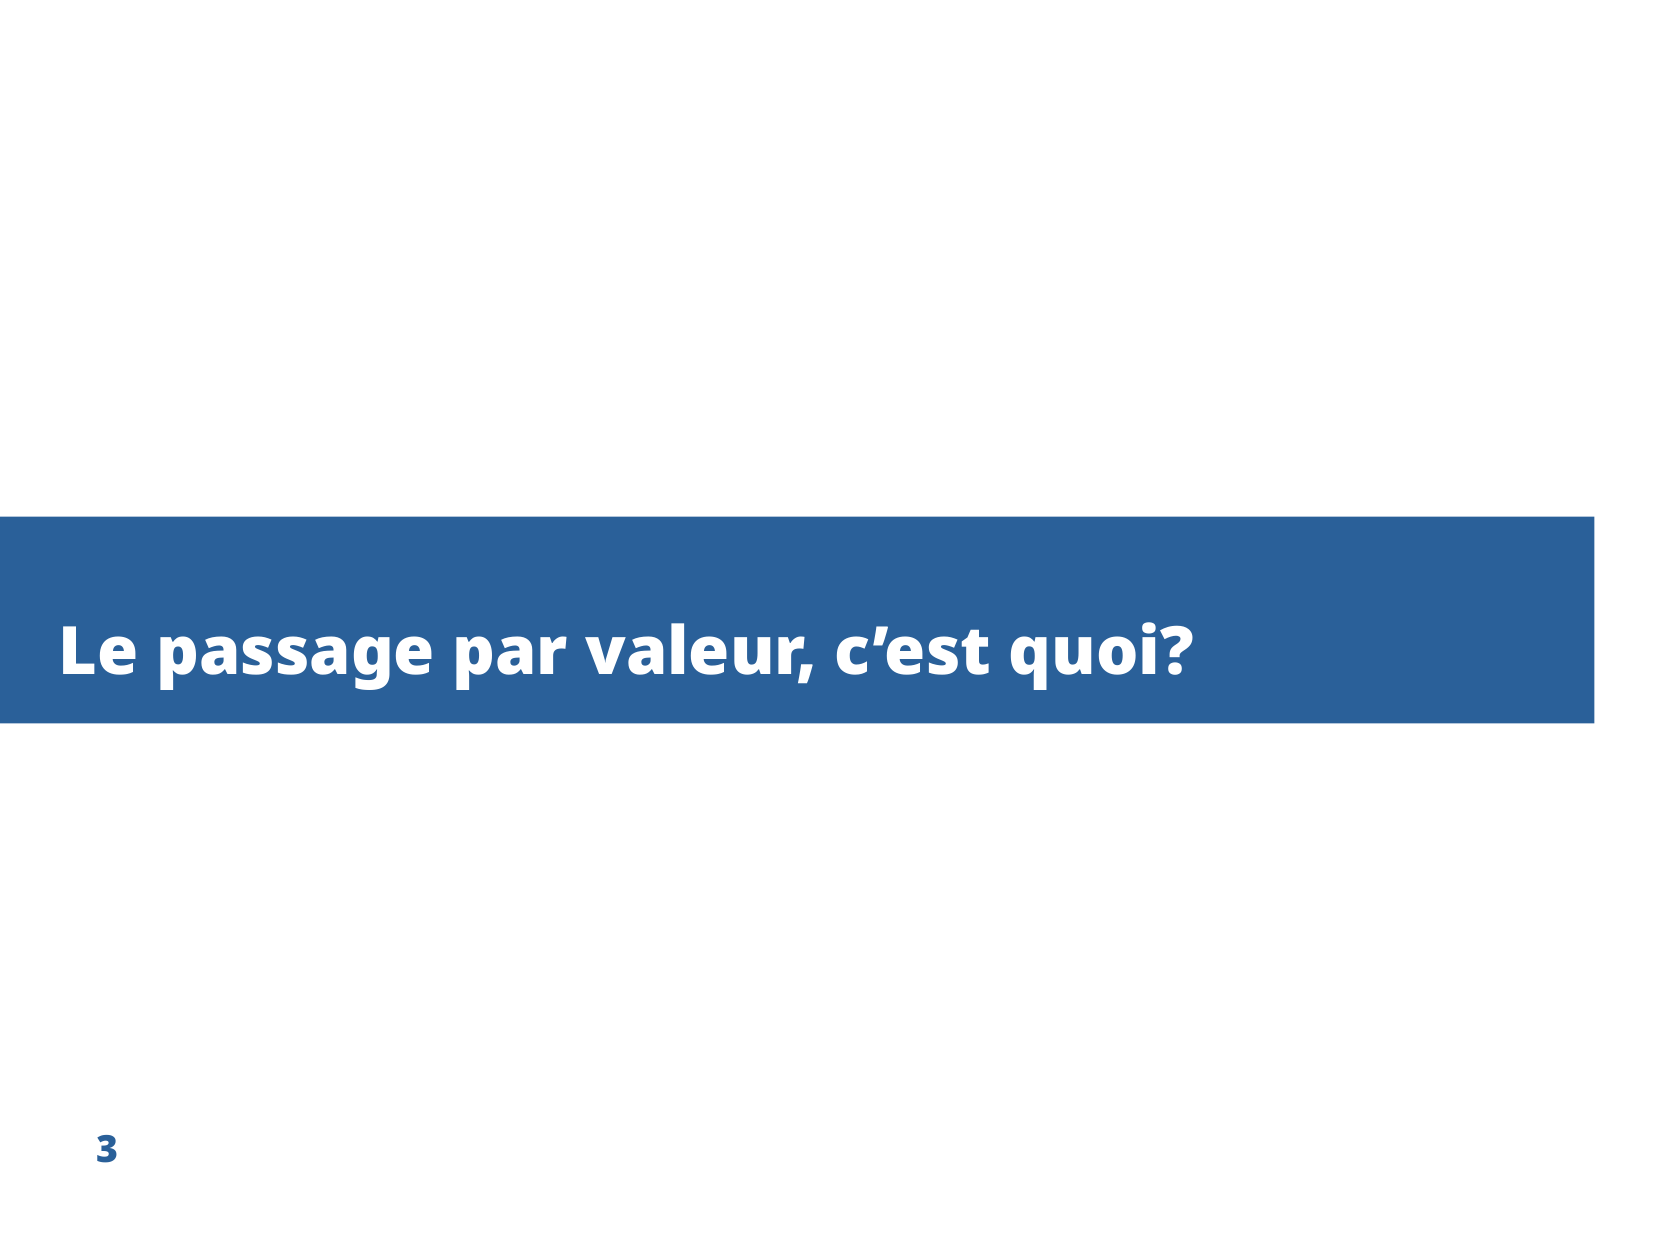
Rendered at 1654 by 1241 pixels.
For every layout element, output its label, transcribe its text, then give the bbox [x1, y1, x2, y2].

title Le passage par valeur, c’est quoi? [59, 546, 1595, 694]
